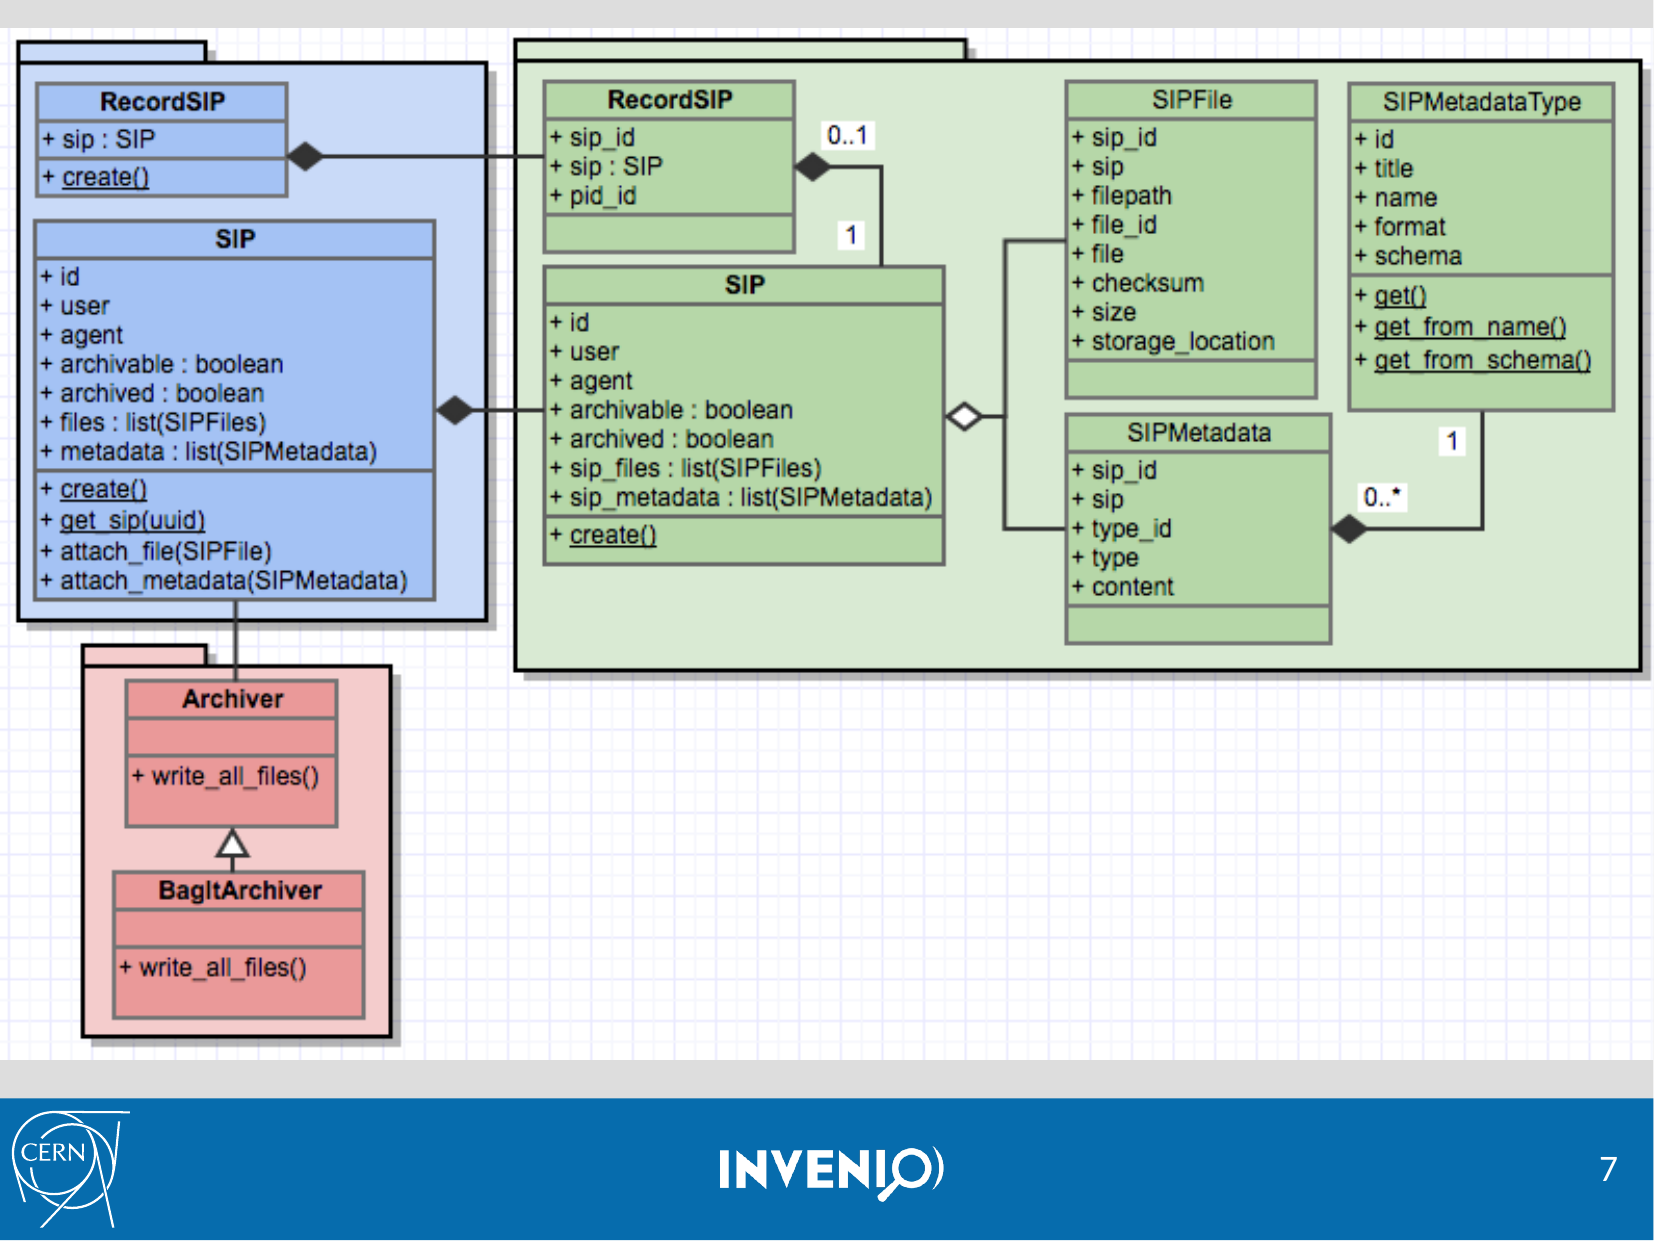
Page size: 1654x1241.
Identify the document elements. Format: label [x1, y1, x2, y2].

picture [720, 1145, 944, 1202]
picture [0, 28, 1654, 1060]
